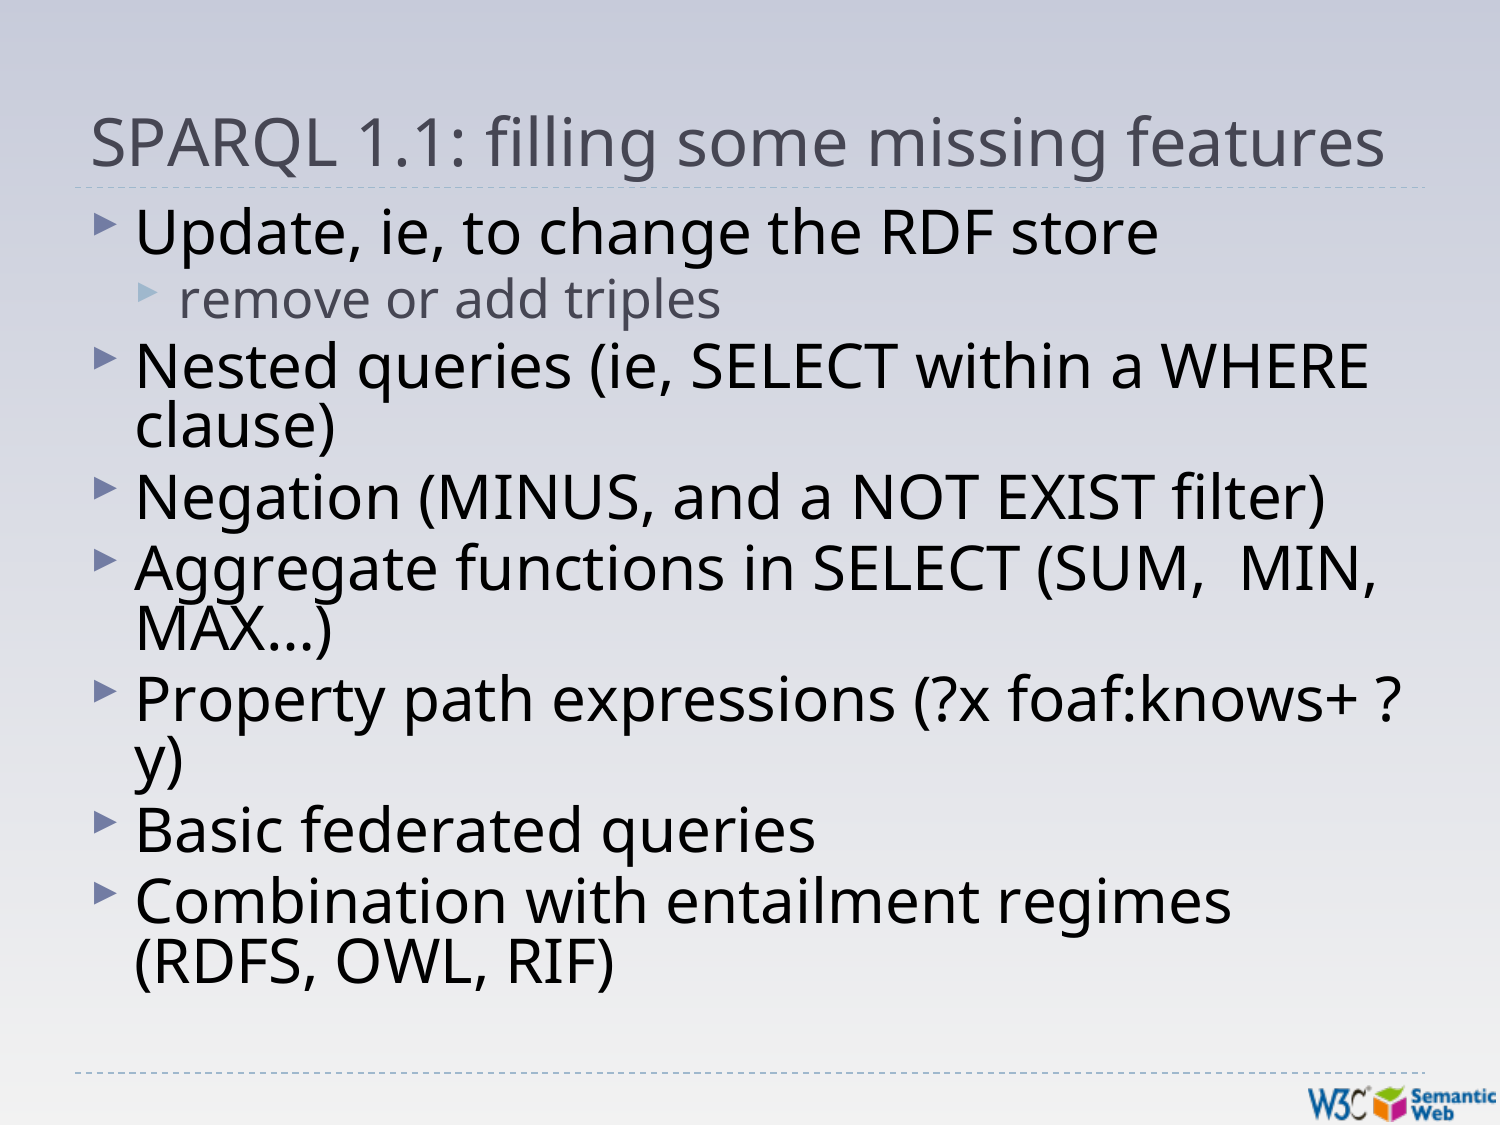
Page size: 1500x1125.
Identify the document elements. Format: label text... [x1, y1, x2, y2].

title SPARQL 1.1: filling some missing features [75, 12, 1426, 188]
list Update, ie, to change the RDF store remove or add triples Nested queries (ie, SELECT within a WHERE clause) Negation (MINUS, and a NOT EXIST filter) Aggregate functions in SELECT (SUM, MIN, MAX…) Property path expressions (?x foaf:knows+ ?y) Basic federated queries Combination with entailment regimes (RDFS, OWL, RIF) [75, 200, 1426, 1010]
picture [1308, 1084, 1496, 1122]
